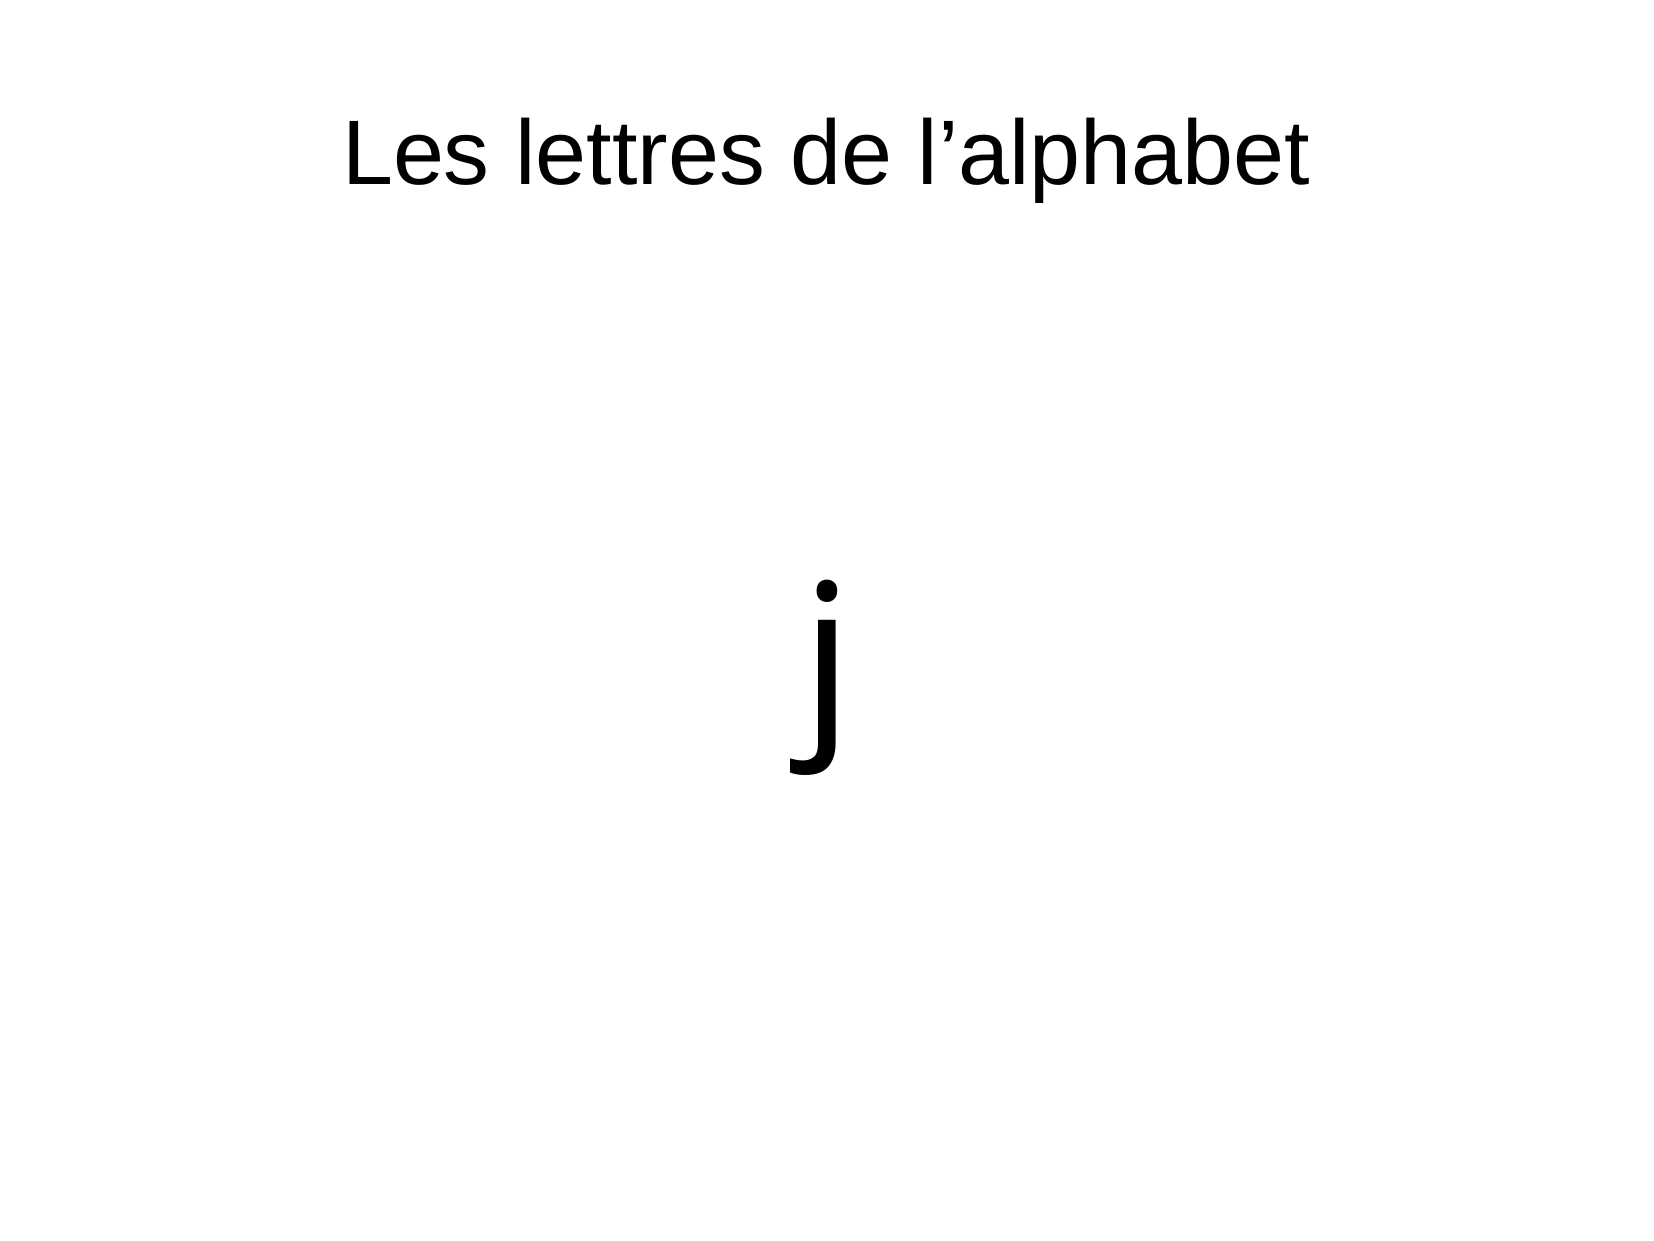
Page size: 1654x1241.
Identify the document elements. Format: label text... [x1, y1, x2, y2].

title Les lettres de l’alphabet [82, 49, 1571, 257]
subtitle j [82, 290, 1571, 1010]
